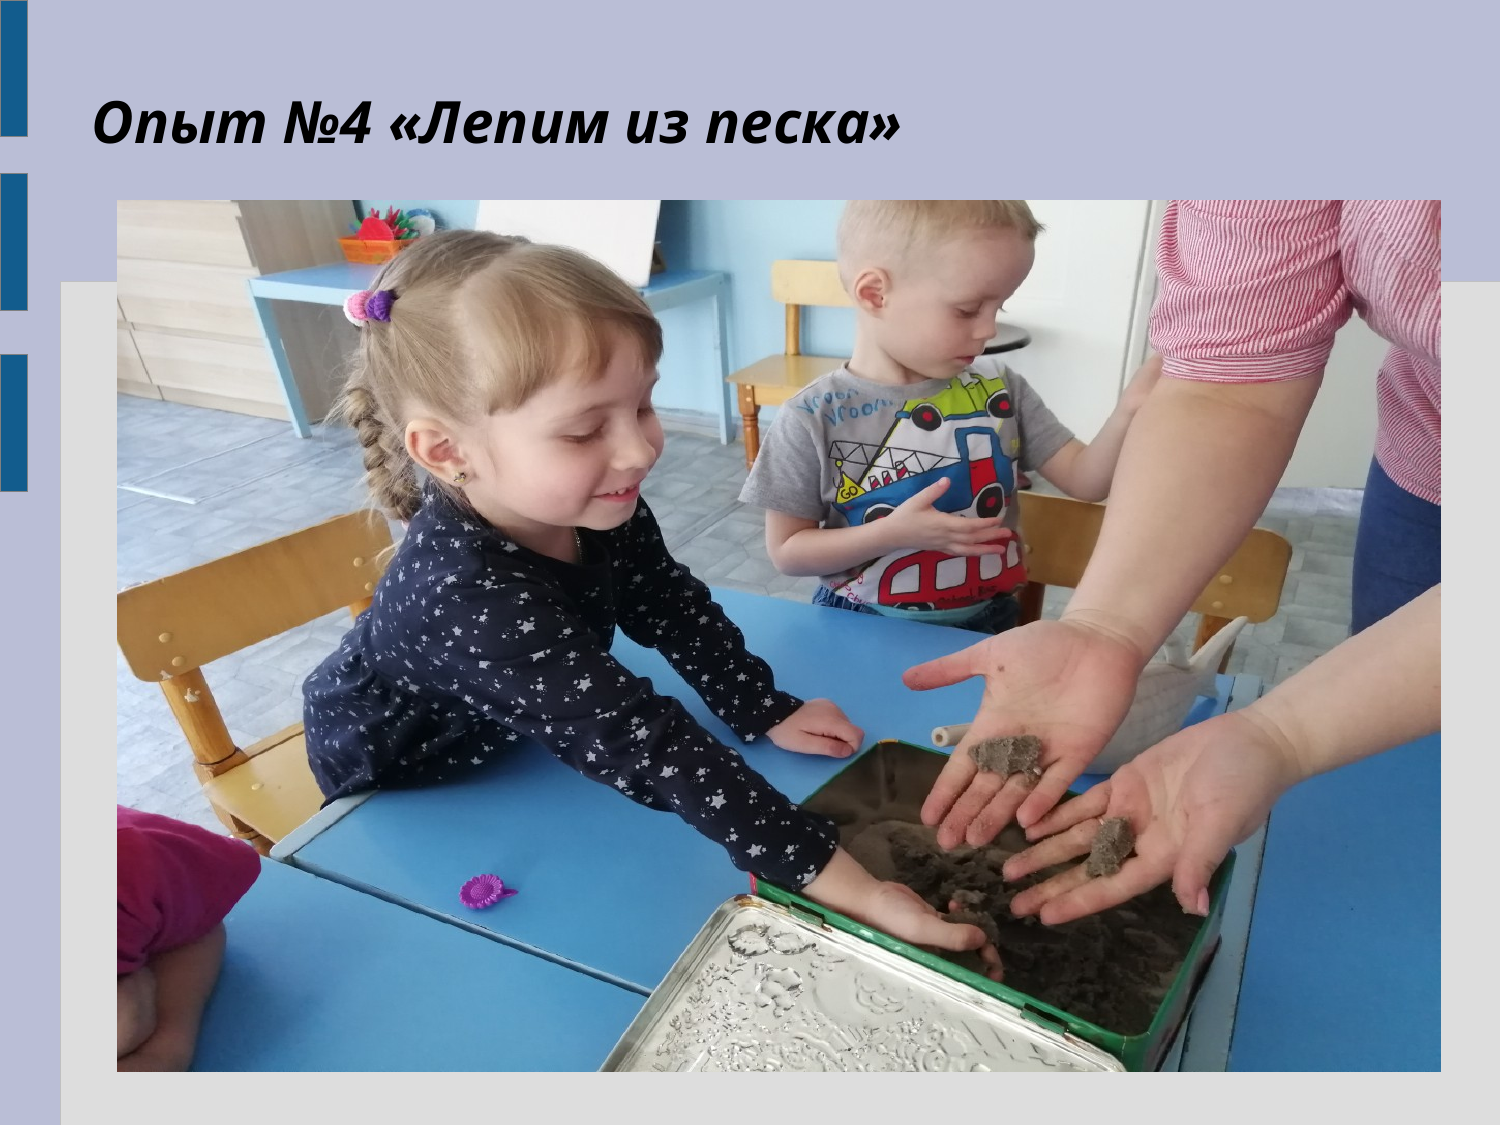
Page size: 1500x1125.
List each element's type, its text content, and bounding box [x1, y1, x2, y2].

text_box Опыт №4 «Лепим из песка» [76, 78, 1436, 163]
picture [117, 200, 1441, 1072]
